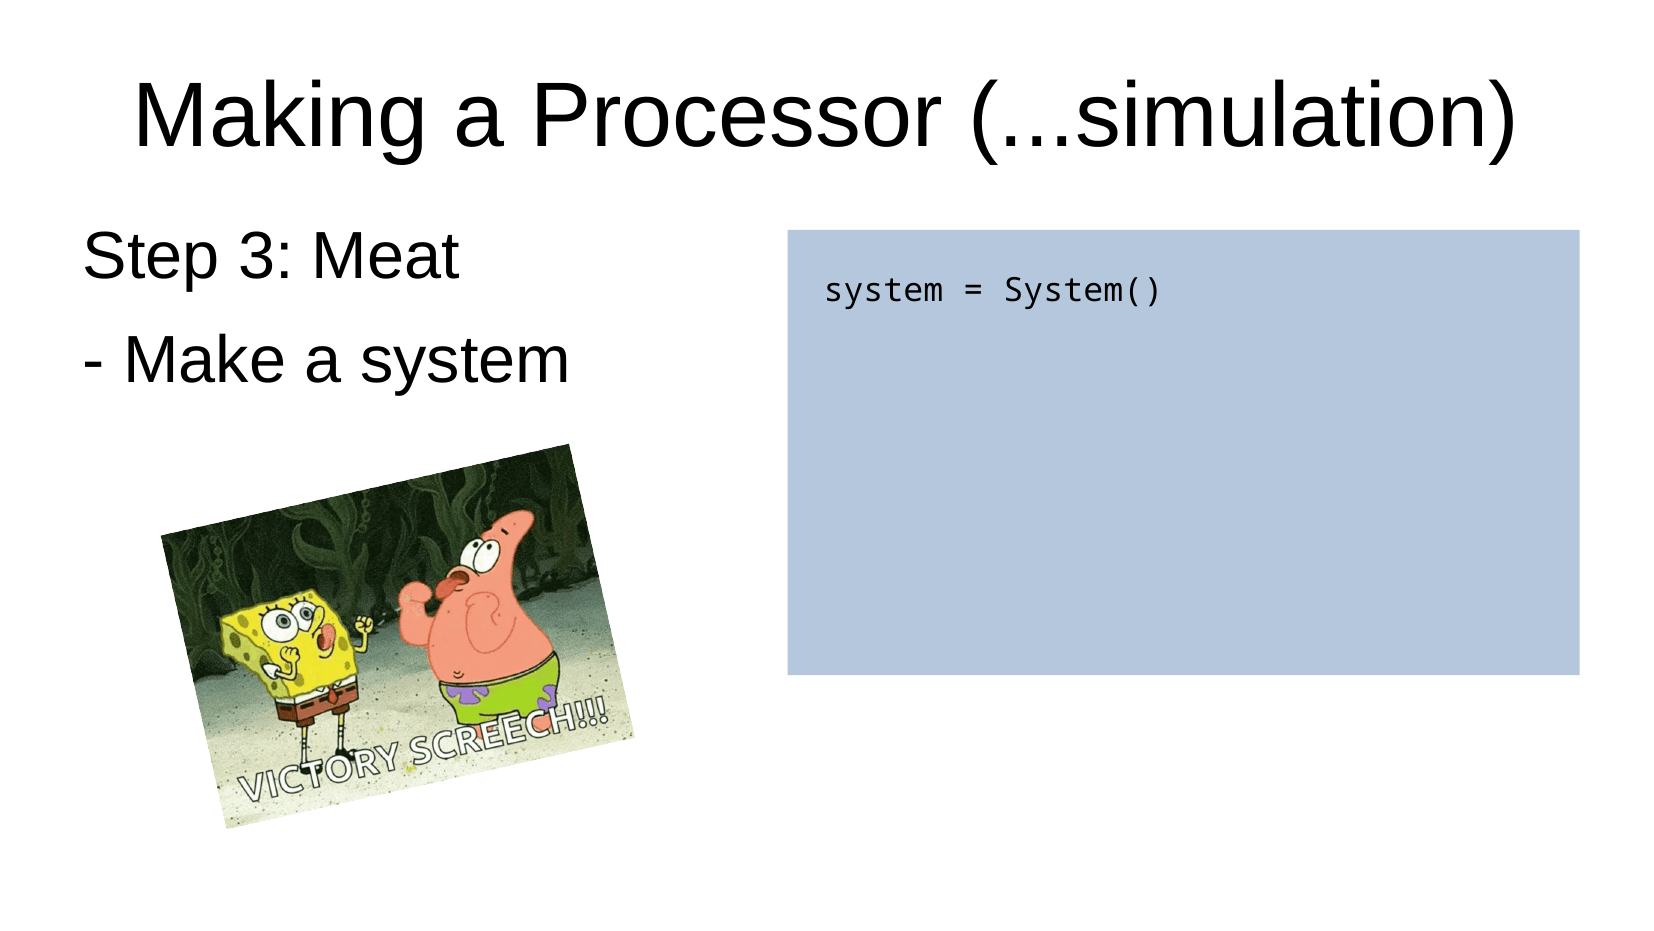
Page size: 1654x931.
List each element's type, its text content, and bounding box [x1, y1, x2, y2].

picture [160, 443, 635, 829]
list Step 3: Meat - Make a system [82, 217, 809, 451]
text_box system = System() [787, 229, 1580, 676]
title Making a Processor (...simulation) [82, 37, 1571, 193]
